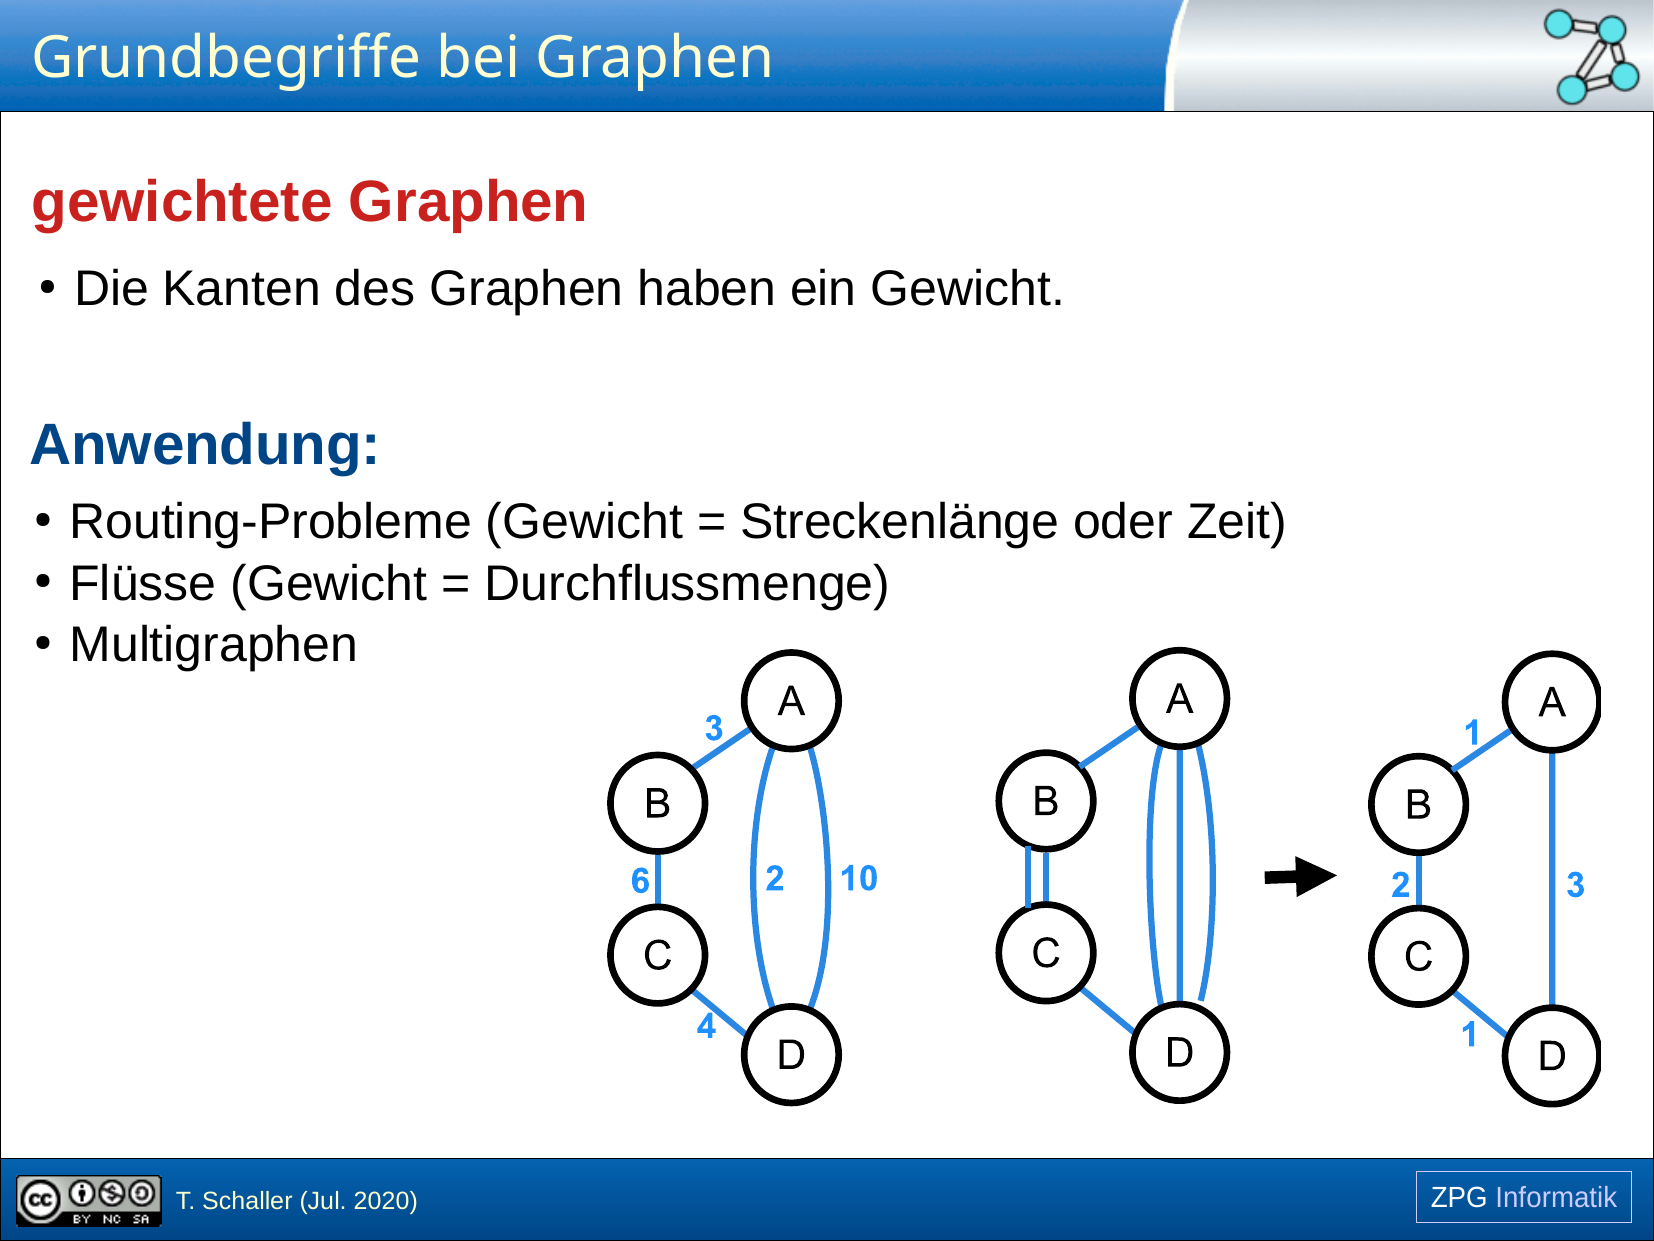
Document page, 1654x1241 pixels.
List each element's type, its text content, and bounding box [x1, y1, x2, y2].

text_box Routing-Probleme (Gewicht = Streckenlänge oder Zeit) Flüsse (Gewicht = Durchflussmenge) Multigraphen [34, 493, 1368, 858]
text_box gewichtete Graphen [31, 168, 900, 235]
title Grundbegriffe bei Graphen [31, 16, 1151, 94]
text_box Anwendung: [29, 411, 38, 478]
picture [16, 1175, 162, 1227]
picture [607, 646, 1601, 1108]
text_box Die Kanten des Graphen haben ein Gewicht. [38, 260, 1570, 607]
picture [0, 0, 1654, 111]
